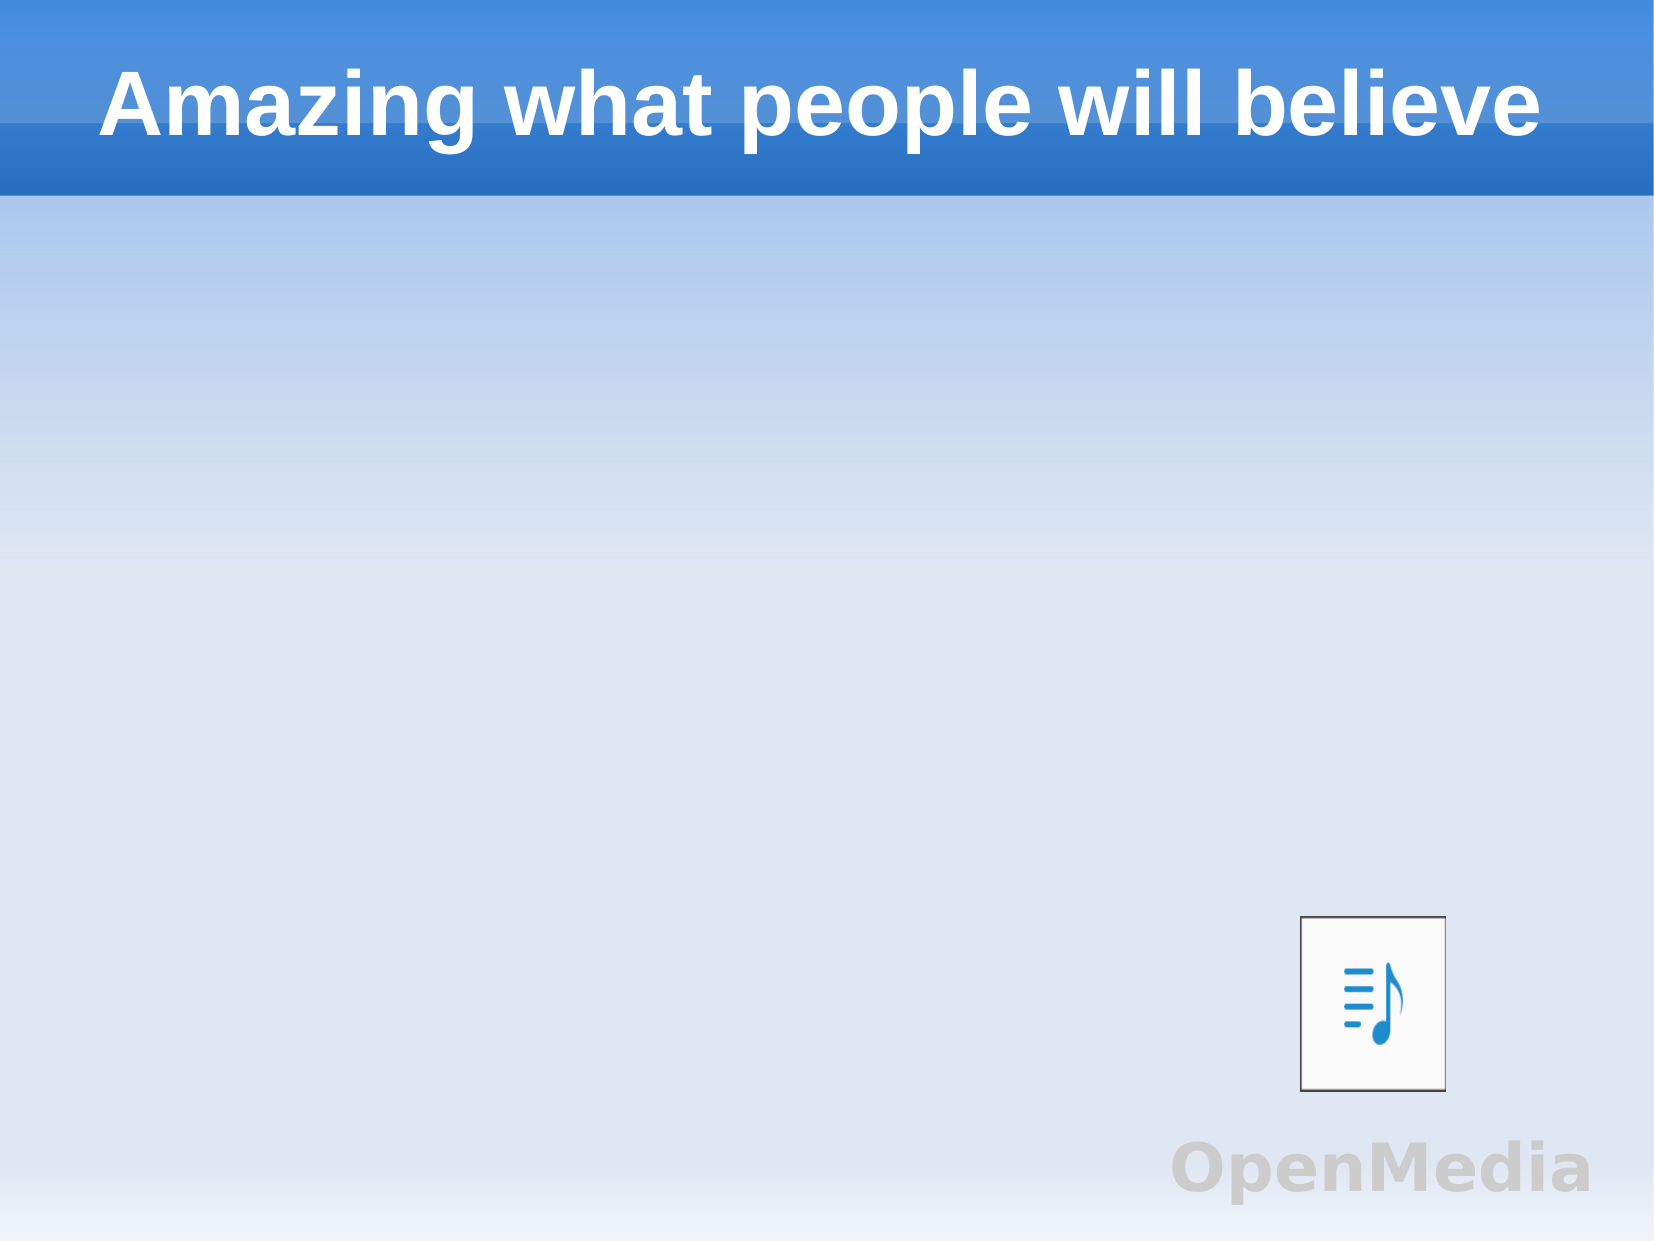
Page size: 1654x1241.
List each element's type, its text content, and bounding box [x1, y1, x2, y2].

title Amazing what people will believe [76, 0, 1565, 208]
picture [0, 0, 1654, 1241]
text_box [1299, 915, 1447, 1093]
